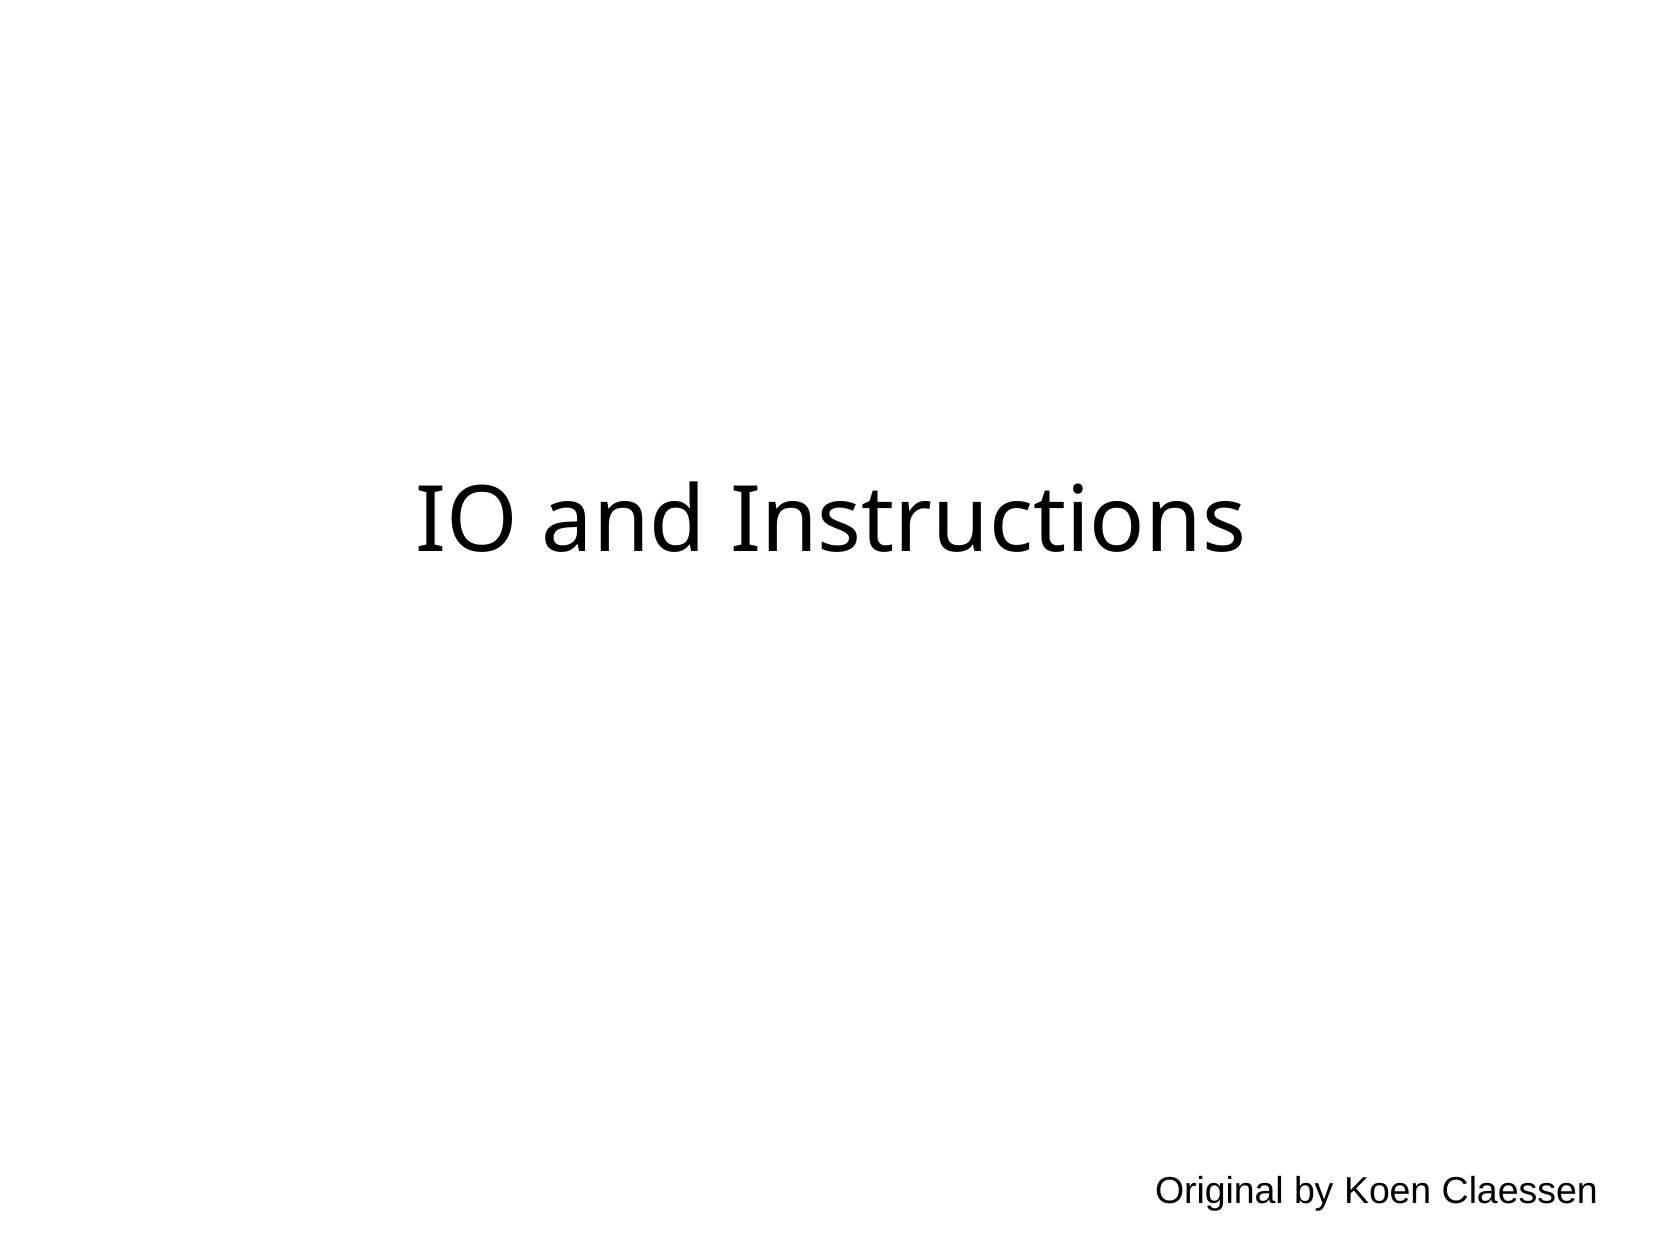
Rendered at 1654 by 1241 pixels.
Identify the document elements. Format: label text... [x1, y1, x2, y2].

title IO and Instructions [87, 412, 1576, 620]
text_box Original by Koen Claessen [1087, 1162, 1613, 1225]
